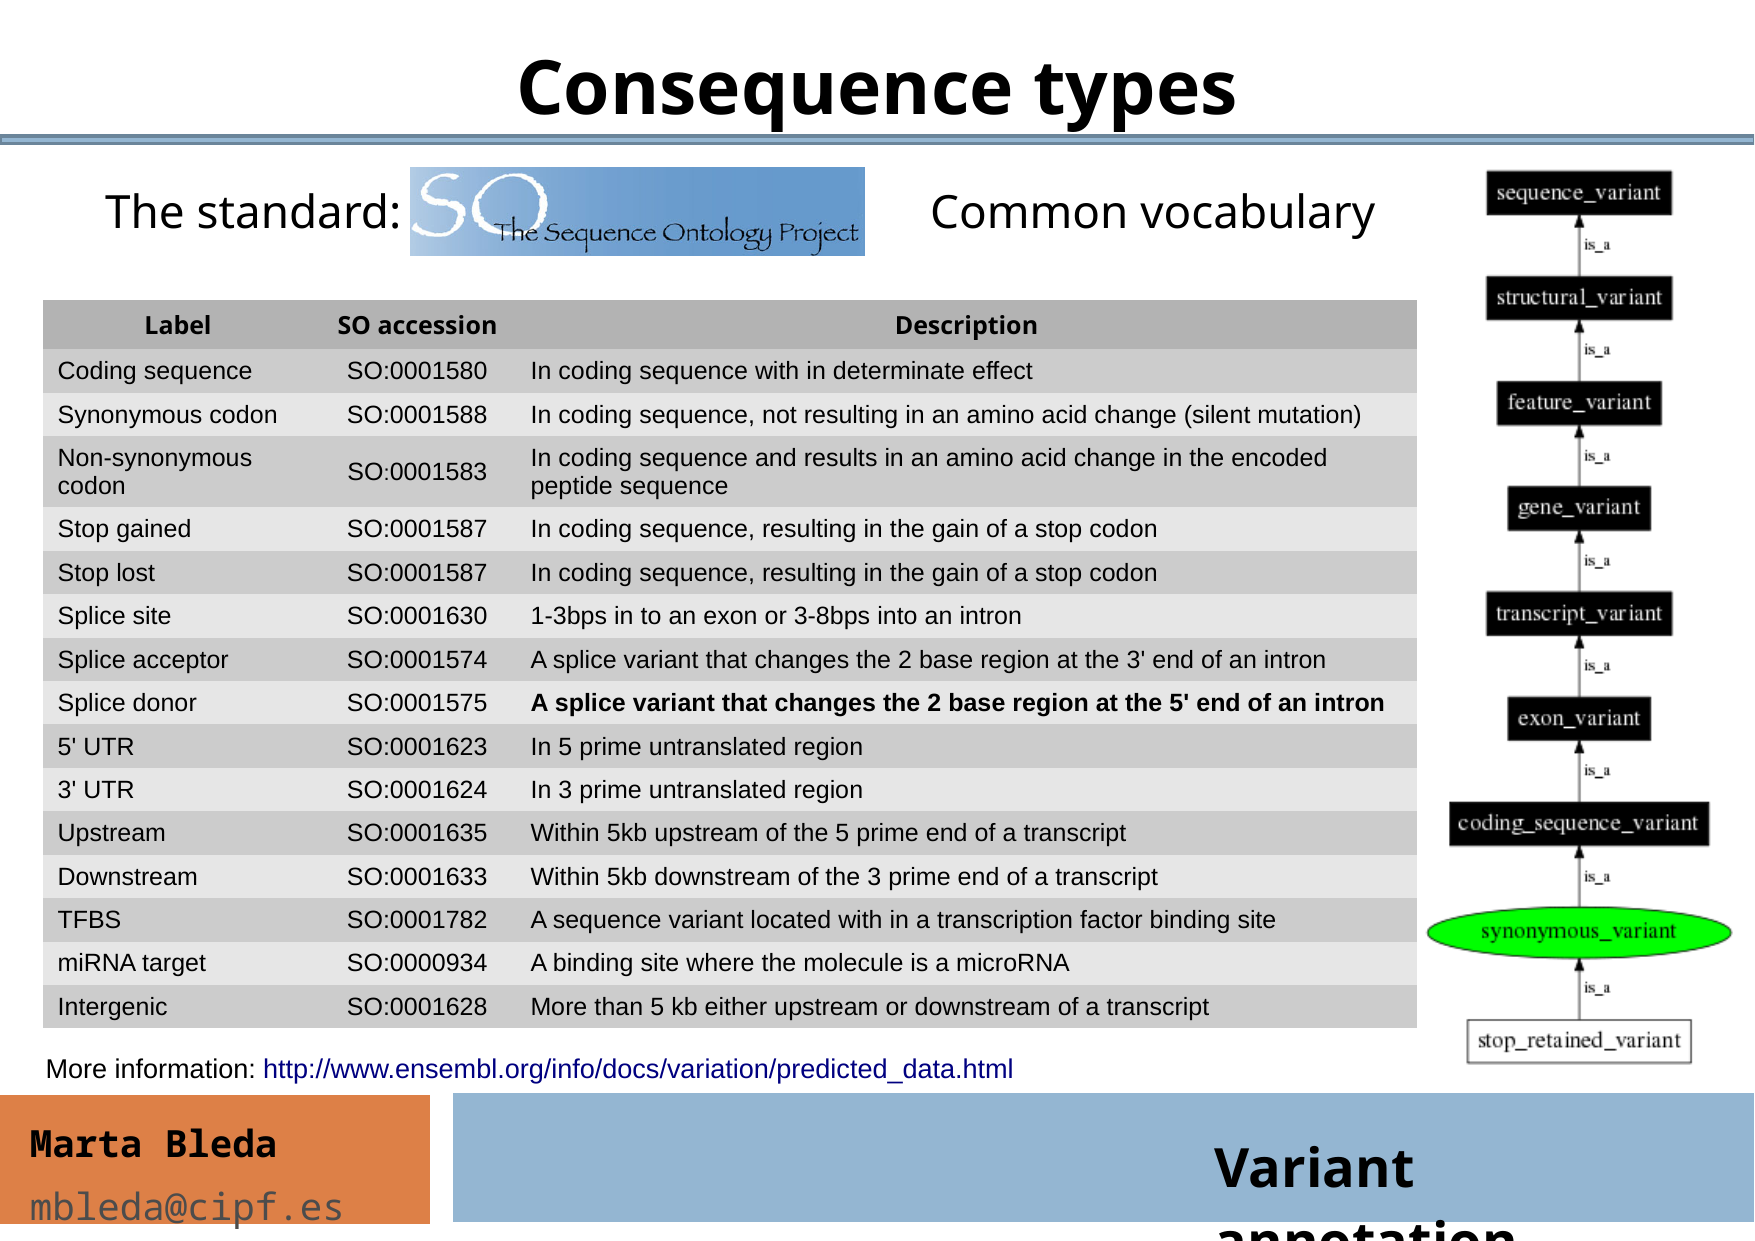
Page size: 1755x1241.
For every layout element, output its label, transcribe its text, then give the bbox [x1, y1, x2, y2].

table_cell 3' UTR [43, 768, 319, 811]
table_cell SO:0001575 [319, 681, 516, 724]
table_cell In coding sequence, not resulting in an amino acid change (silent mutation) [516, 393, 1417, 436]
table_cell 5' UTR [43, 724, 319, 768]
table_cell Stop lost [43, 551, 319, 594]
table_header Label [43, 300, 319, 349]
table_cell SO:0001782 [319, 898, 516, 942]
table_cell TFBS [43, 898, 319, 942]
table_cell SO:0001623 [319, 724, 516, 768]
table_cell Within 5kb downstream of the 3 prime end of a transcript [516, 855, 1417, 898]
table_cell In coding sequence with in determinate effect [516, 349, 1417, 393]
text_box Marta Bleda mbleda@cipf.es [15, 1110, 406, 1213]
table_cell Within 5kb upstream of the 5 prime end of a transcript [516, 811, 1417, 855]
table_header Description [516, 300, 1417, 349]
table_cell Intergenic [43, 985, 319, 1028]
table_cell SO:0001630 [319, 594, 516, 638]
table_cell SO:0001624 [319, 768, 516, 811]
table_cell In coding sequence, resulting in the gain of a stop codon [516, 551, 1417, 594]
table_cell SO:0001580 [319, 349, 516, 393]
table_cell SO:0001587 [319, 551, 516, 594]
picture [410, 167, 865, 256]
table_cell miRNA target [43, 942, 319, 985]
table_cell SO:0001635 [319, 811, 516, 855]
table_cell Splice donor [43, 681, 319, 724]
table_cell Downstream [43, 855, 319, 898]
text_box More information: http://www.ensembl.org/info/docs/variation/predicted_data.html [30, 1046, 1029, 1092]
list The standard: Common vocabulary [105, 179, 1423, 267]
table_cell SO:0001628 [319, 985, 516, 1028]
text_box [0, 136, 1754, 144]
table_cell A sequence variant located with in a transcription factor binding site [516, 898, 1417, 942]
table_cell SO:0001588 [319, 393, 516, 436]
table_cell SO:0001633 [319, 855, 516, 898]
table_cell A splice variant that changes the 2 base region at the 3' end of an intron [516, 638, 1417, 681]
table_cell In 3 prime untranslated region [516, 768, 1417, 811]
table_cell In coding sequence and results in an amino acid change in the encoded peptide sequence [516, 436, 1417, 507]
picture [1423, 167, 1736, 1068]
table_cell Upstream [43, 811, 319, 855]
table_cell Stop gained [43, 507, 319, 551]
table_cell SO:0001574 [319, 638, 516, 681]
table_cell Splice acceptor [43, 638, 319, 681]
table_cell SO:0000934 [319, 942, 516, 985]
table_cell A binding site where the molecule is a microRNA [516, 942, 1417, 985]
table_cell SO:0001587 [319, 507, 516, 551]
table_cell Synonymous codon [43, 393, 319, 436]
table_cell Non-synonymous codon [43, 436, 319, 507]
text_box Variant annotation [1200, 1122, 1726, 1200]
table_cell Coding sequence [43, 349, 319, 393]
table_cell SO:0001583 [319, 436, 516, 507]
table_header SO accession [319, 300, 516, 349]
text_box Consequence types [67, 27, 1688, 129]
table_cell In coding sequence, resulting in the gain of a stop codon [516, 507, 1417, 551]
table_cell Splice site [43, 594, 319, 638]
table_cell In 5 prime untranslated region [516, 724, 1417, 768]
table_cell 1-3bps in to an exon or 3-8bps into an intron [516, 594, 1417, 638]
table_cell A splice variant that changes the 2 base region at the 5' end of an intron [516, 681, 1417, 724]
table_cell More than 5 kb either upstream or downstream of a transcript [516, 985, 1417, 1028]
